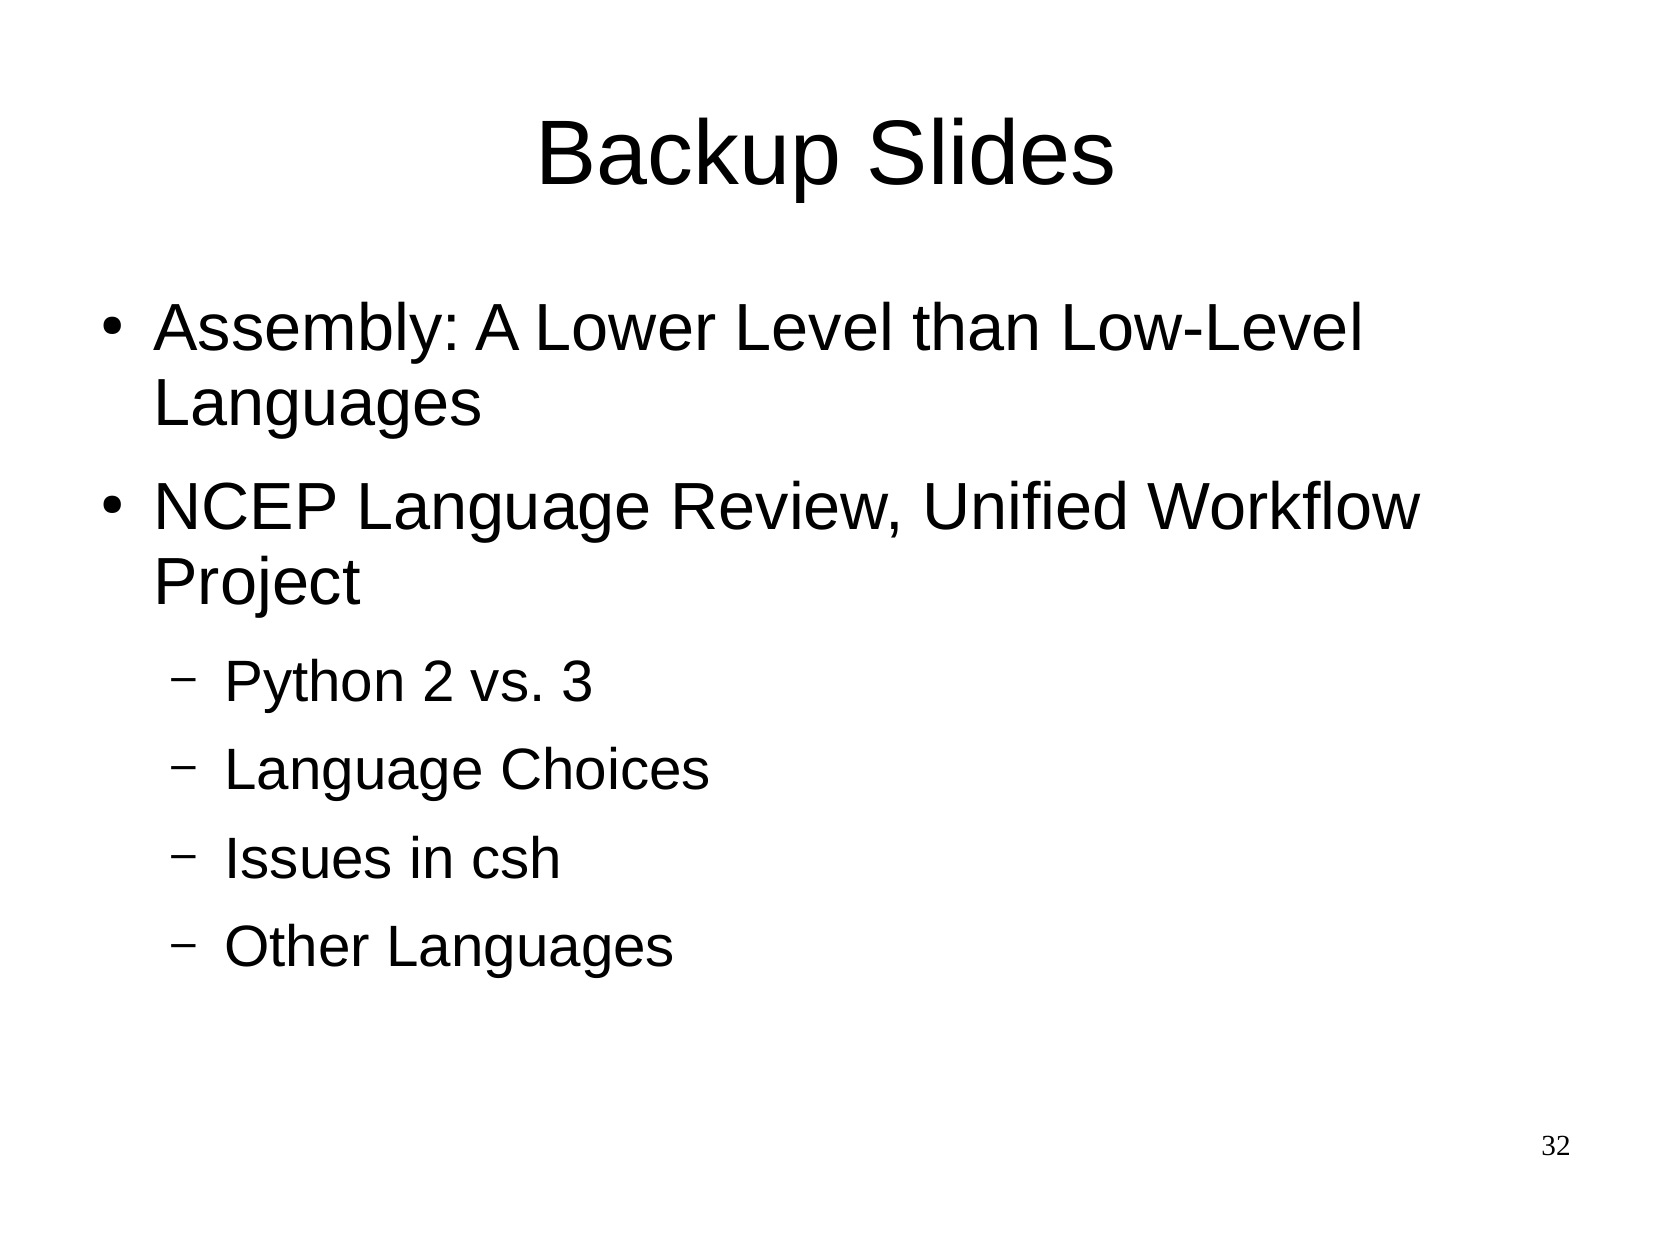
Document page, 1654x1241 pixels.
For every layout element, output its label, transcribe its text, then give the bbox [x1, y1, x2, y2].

title Backup Slides [82, 49, 1571, 257]
list Assembly: A Lower Level than Low-Level Languages NCEP Language Review, Unified Workflow Project Python 2 vs. 3 Language Choices Issues in csh Other Languages [82, 290, 1571, 1010]
